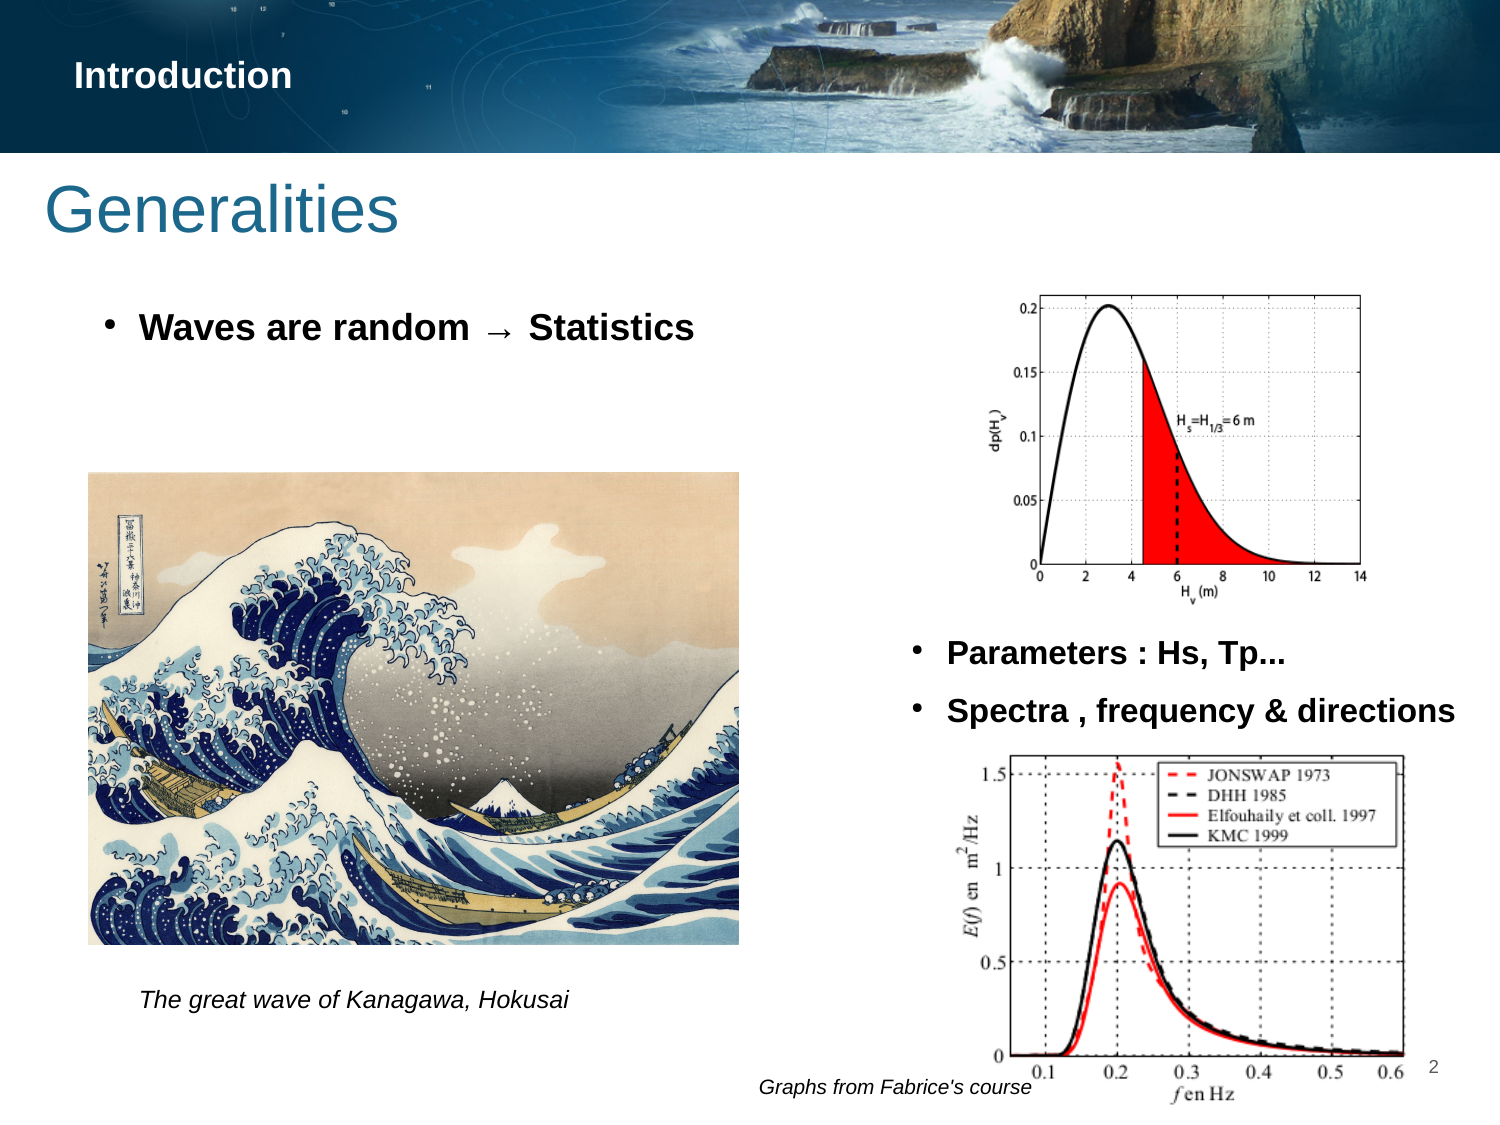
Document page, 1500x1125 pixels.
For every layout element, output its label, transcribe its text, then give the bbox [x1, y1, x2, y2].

picture [0, 0, 1500, 153]
title Introduction [59, 29, 355, 118]
title Generalities [29, 118, 1214, 294]
picture [944, 267, 1418, 622]
picture [944, 738, 1418, 1123]
text_box Waves are random → Statistics [88, 294, 768, 443]
text_box The great wave of Kanagawa, Hokusai [88, 974, 827, 1065]
picture [88, 472, 739, 945]
text_box Graphs from Fabrice's course [708, 1064, 1093, 1123]
text_box Spectra , frequency & directions [896, 679, 1500, 796]
text_box Parameters : Hs, Tp... [896, 621, 1329, 679]
